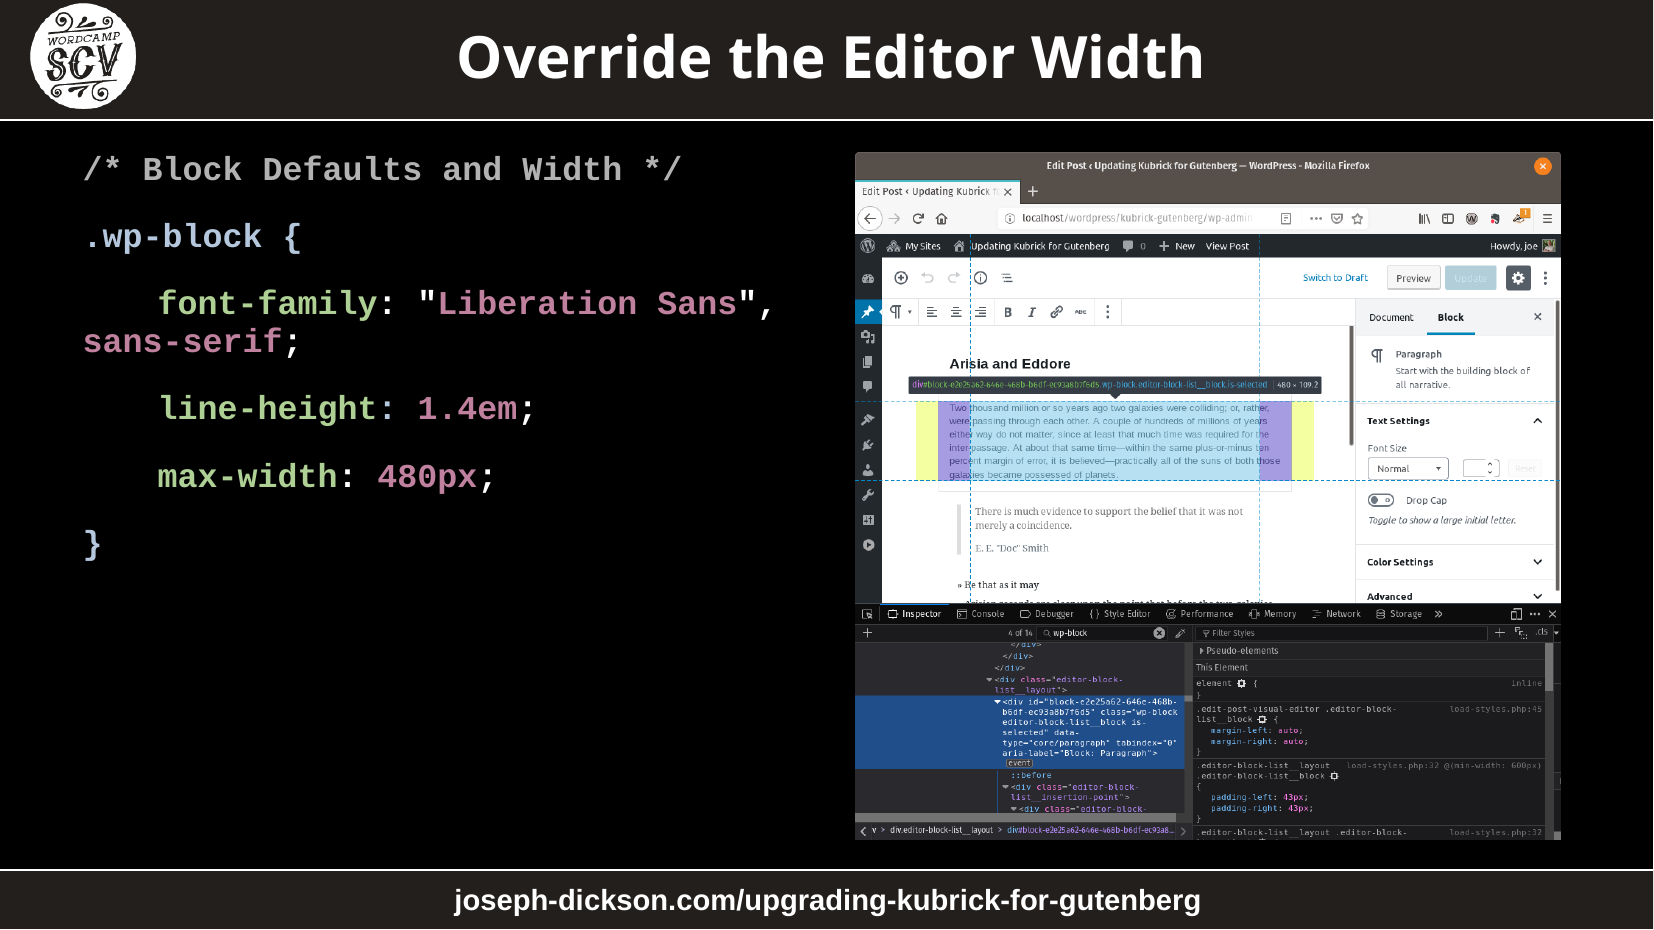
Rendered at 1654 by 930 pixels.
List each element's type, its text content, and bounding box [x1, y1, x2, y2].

title Override the Editor Width [87, 0, 1576, 134]
picture [855, 152, 1561, 840]
list /* Block Defaults and Width */ .wp-block { font-family: "Liberation Sans", sans-serif; line-height: 1.4em; max-width: 480px; } [82, 152, 809, 841]
picture [30, 3, 87, 109]
picture [865, 307, 872, 314]
